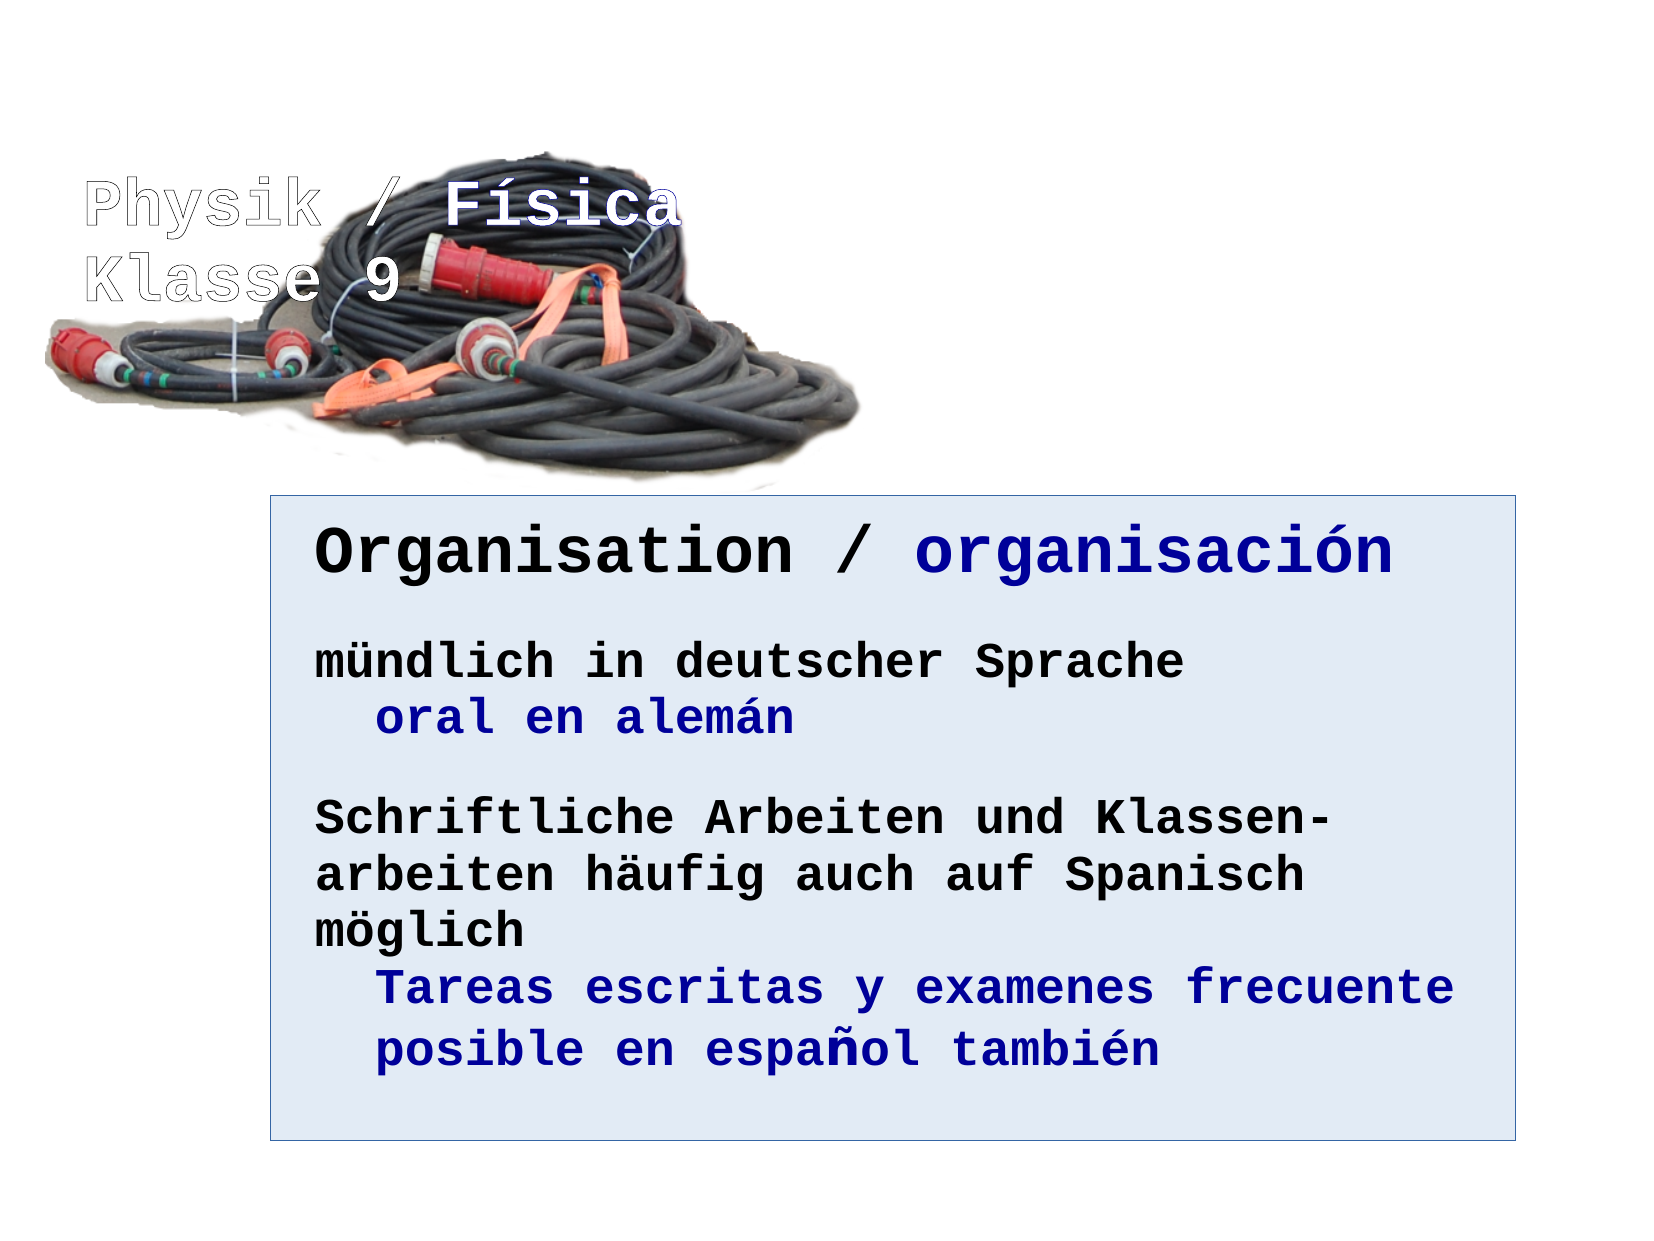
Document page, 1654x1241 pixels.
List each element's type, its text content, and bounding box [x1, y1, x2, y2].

text_box Organisation / organisación mündlich in deutscher Sprache oral en alemán Schriftliche Arbeiten und Klassen-arbeiten häufig auch auf Spanisch möglich Tareas escritas y examenes frecuente posible en español también [300, 510, 1486, 1126]
subtitle Physik / Física Klasse 9 [82, 115, 736, 376]
picture [45, 149, 871, 496]
text_box [270, 495, 1516, 1141]
